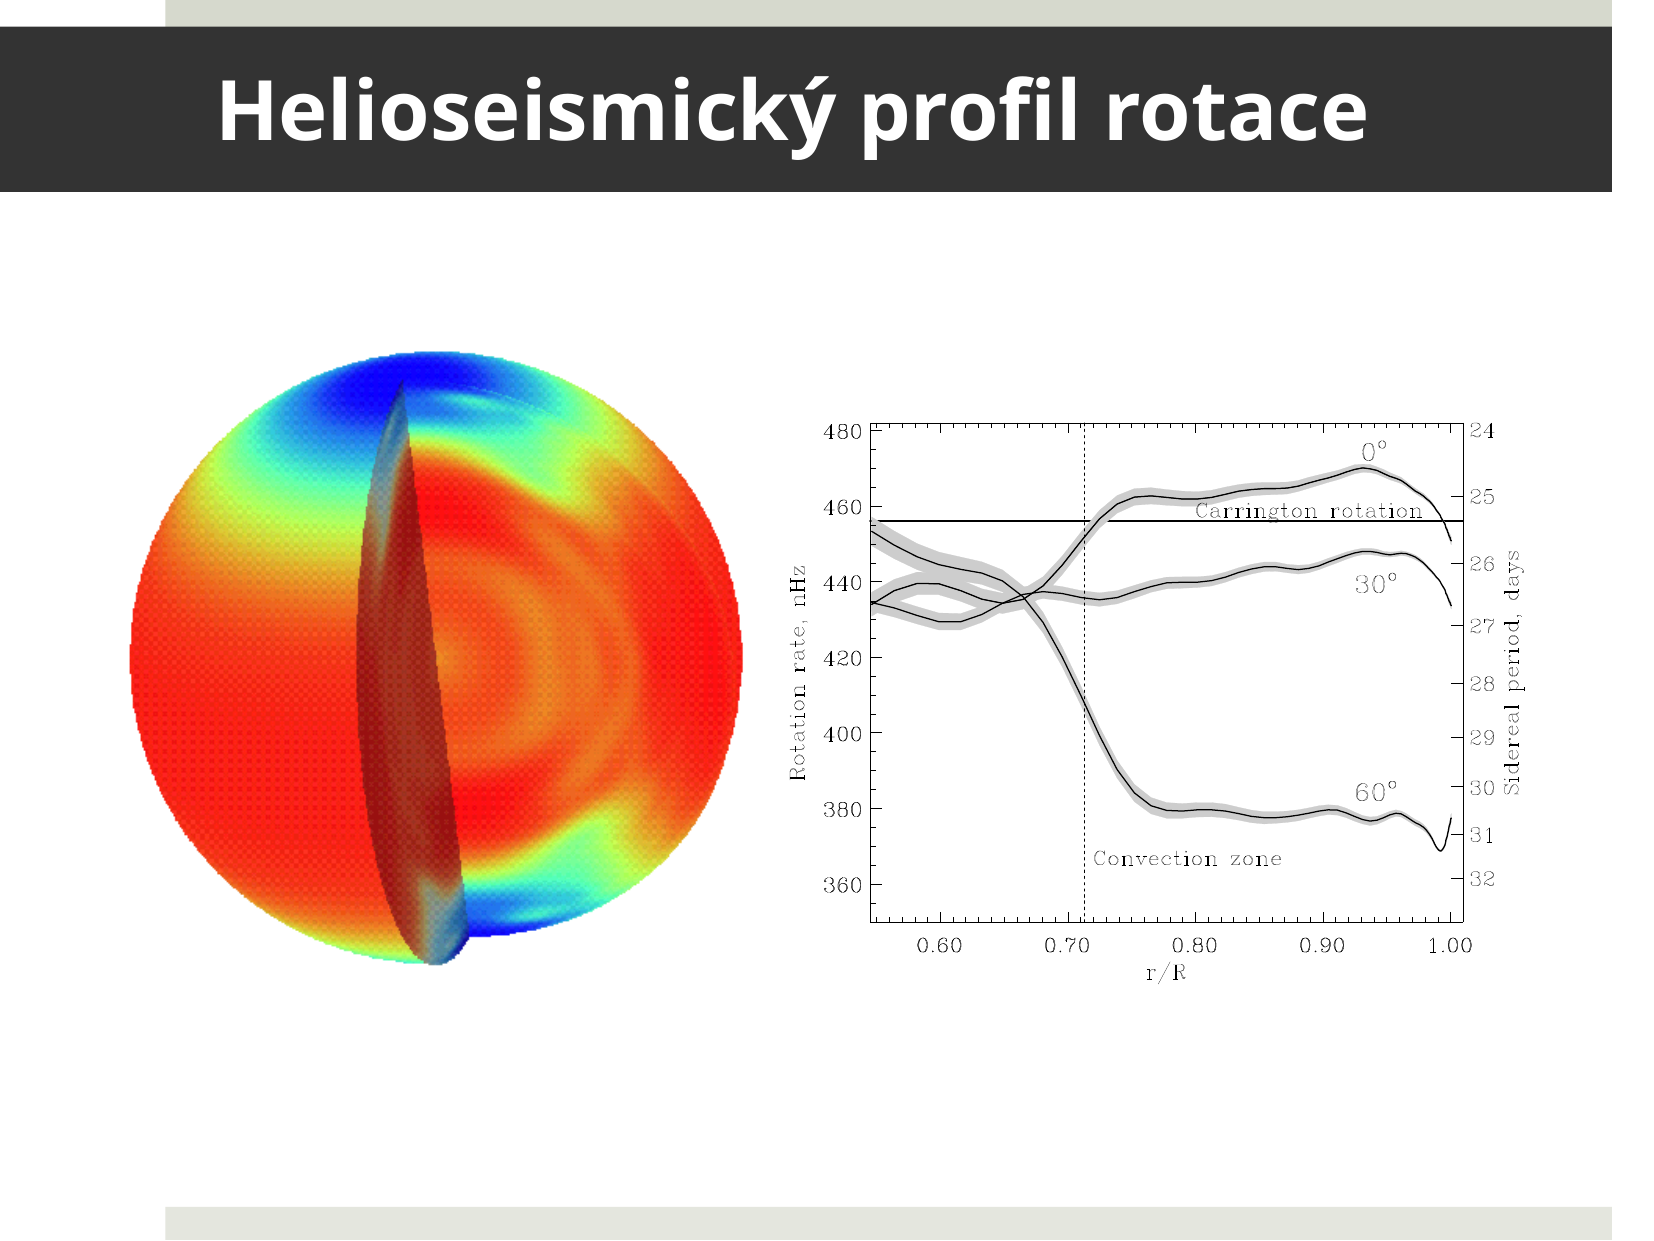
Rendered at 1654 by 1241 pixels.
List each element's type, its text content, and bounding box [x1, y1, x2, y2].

picture [94, 308, 1565, 1003]
title Helioseismický profil rotace [0, 26, 1612, 192]
